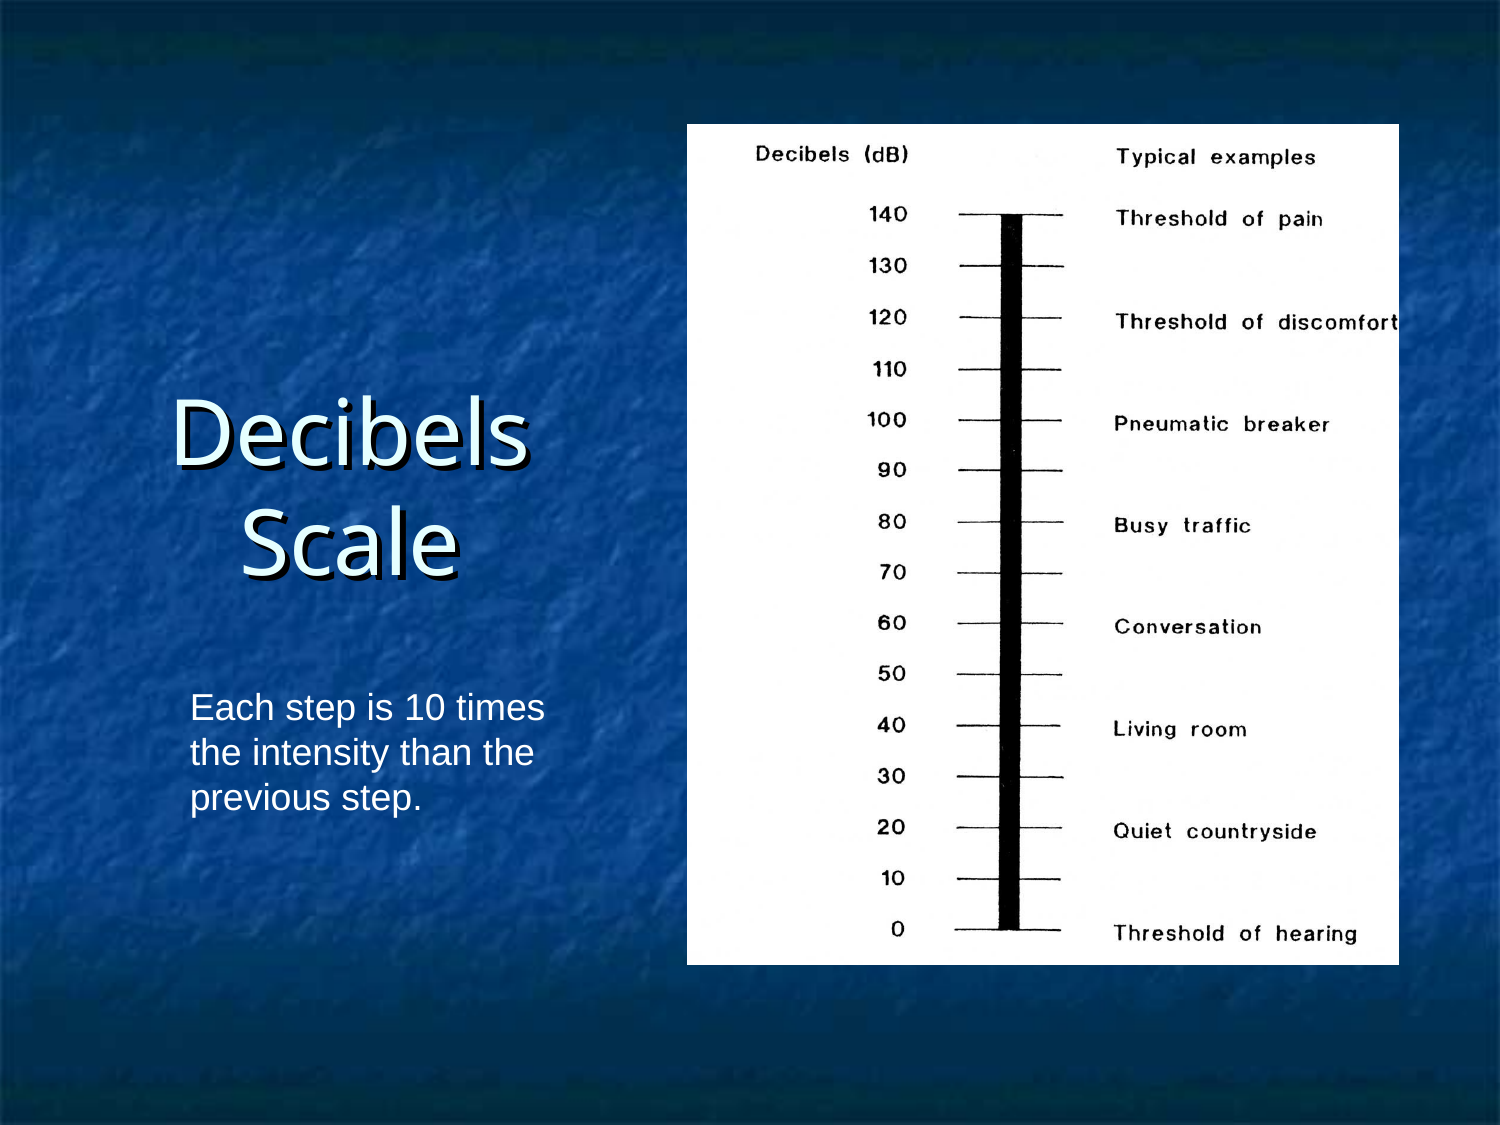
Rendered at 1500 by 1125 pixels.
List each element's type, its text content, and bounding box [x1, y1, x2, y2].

text_box Each step is 10 times the intensity than the previous step. [174, 674, 563, 871]
picture [0, 0, 1500, 1125]
text_box Decibels Scale [112, 362, 588, 606]
